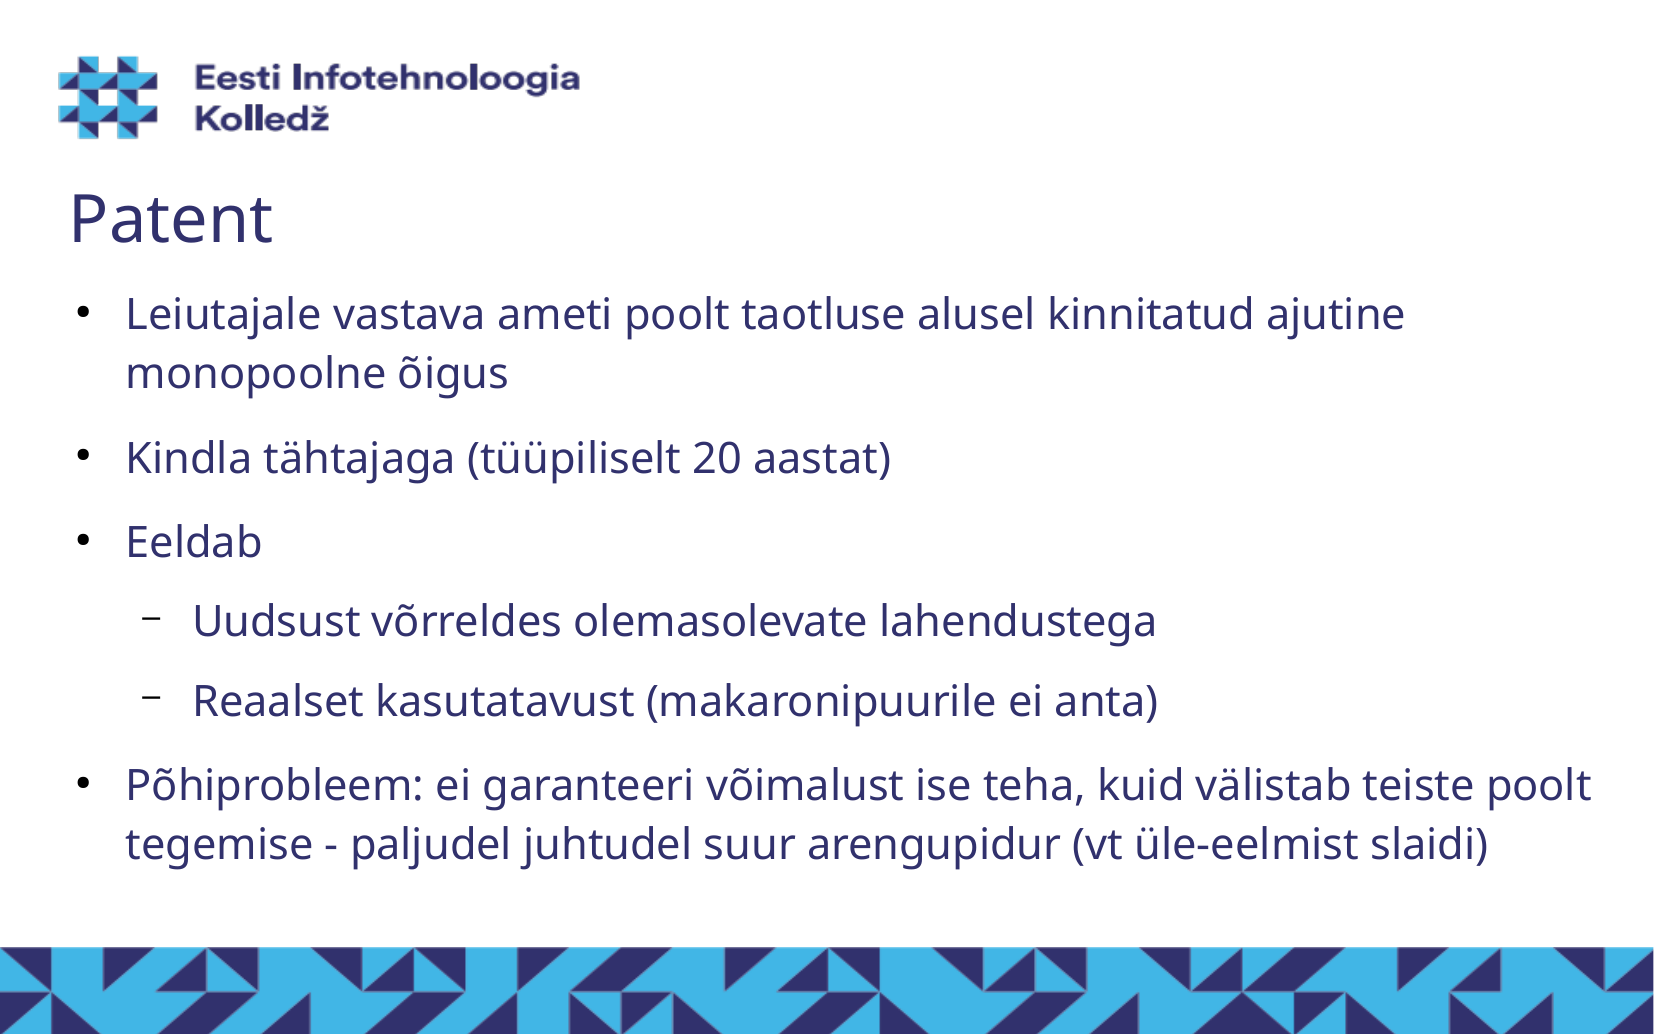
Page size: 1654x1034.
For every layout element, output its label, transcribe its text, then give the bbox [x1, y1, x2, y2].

list Leiutajale vastava ameti poolt taotluse alusel kinnitatud ajutine monopoolne õigus Kindla tähtajaga (tüüpiliselt 20 aastat) Eeldab Uudsust võrreldes olemasolevate lahendustega Reaalset kasutatavust (makaronipuurile ei anta) Põhiprobleem: ei garanteeri võimalust ise teha, kuid välistab teiste poolt tegemise - paljudel juhtudel suur arengupidur (vt üle-eelmist slaidi) [59, 283, 1595, 936]
title Patent [68, 147, 1536, 283]
